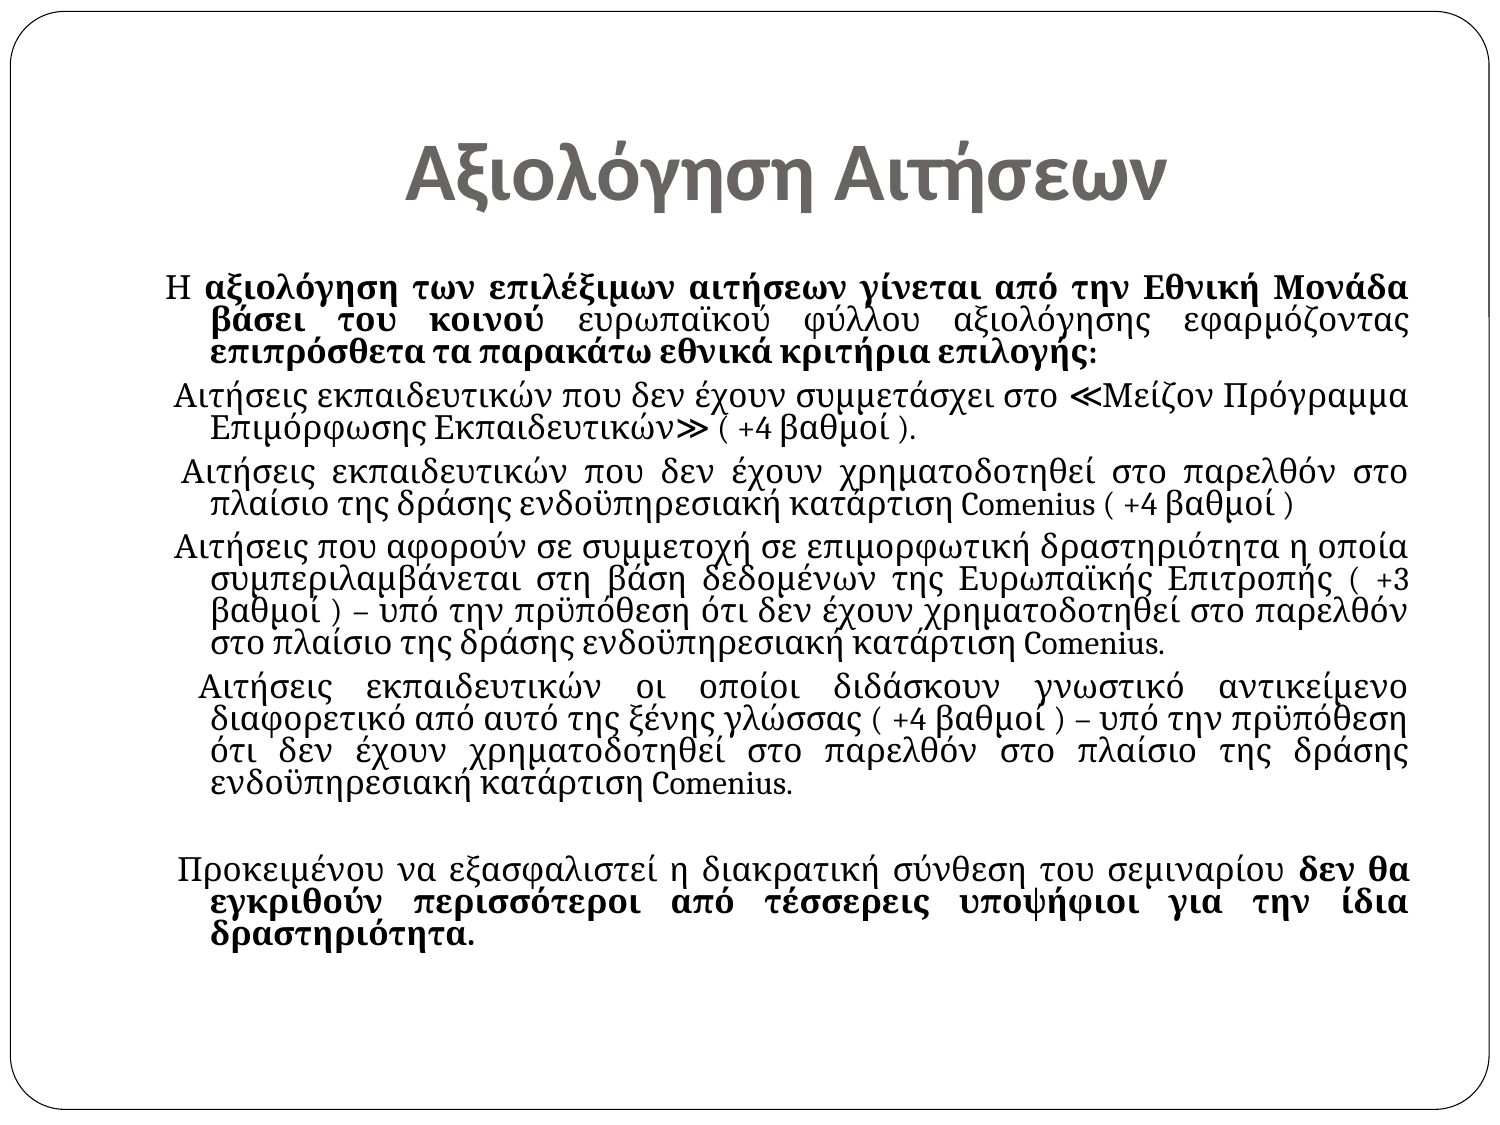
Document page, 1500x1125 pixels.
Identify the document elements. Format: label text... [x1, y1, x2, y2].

title Αξιολόγηση Αιτήσεων [150, 44, 1426, 233]
list Η αξιολόγηση των επιλέξιμων αιτήσεων γίνεται από την Εθνική Μονάδα βάσει του κοινού ευρωπαϊκού φύλλου αξιολόγησης εφαρμόζοντας επιπρόσθετα τα παρακάτω εθνικά κριτήρια επιλογής: Αιτήσεις εκπαιδευτικών που δεν έχουν συμμετάσχει στο ≪Μείζον Πρόγραμμα Επιμόρφωσης Εκπαιδευτικών≫ ( +4 βαθμοί ). Αιτήσεις εκπαιδευτικών που δεν έχουν χρηματοδοτηθεί στο παρελθόν στο πλαίσιο της δράσης ενδοϋπηρεσιακή κατάρτιση Comenius ( +4 βαθμοί ) Αιτήσεις που αφορούν σε συμμετοχή σε επιμορφωτική δραστηριότητα η οποία συμπεριλαμβάνεται στη βάση δεδομένων της Ευρωπαϊκής Επιτροπής ( +3 βαθμοί ) – υπό την πρϋπόθεση ότι δεν έχουν χρηματοδοτηθεί στο παρελθόν στο πλαίσιο της δράσης ενδοϋπηρεσιακή κατάρτιση Comenius. Αιτήσεις εκπαιδευτικών οι οποίοι διδάσκουν γνωστικό αντικείμενο διαφορετικό από αυτό της ξένης γλώσσας ( +4 βαθμοί ) – υπό την πρϋπόθεση ότι δεν έχουν χρηματοδοτηθεί στο παρελθόν στο πλαίσιο της δράσης ενδοϋπηρεσιακή κατάρτιση Comenius. Προκειμένου να εξασφαλιστεί η διακρατική σύνθεση του σεμιναρίου δεν θα εγκριθούν περισσότεροι από τέσσερεις υποψήφιοι για την ίδια δραστηριότητα. [150, 237, 1426, 1000]
